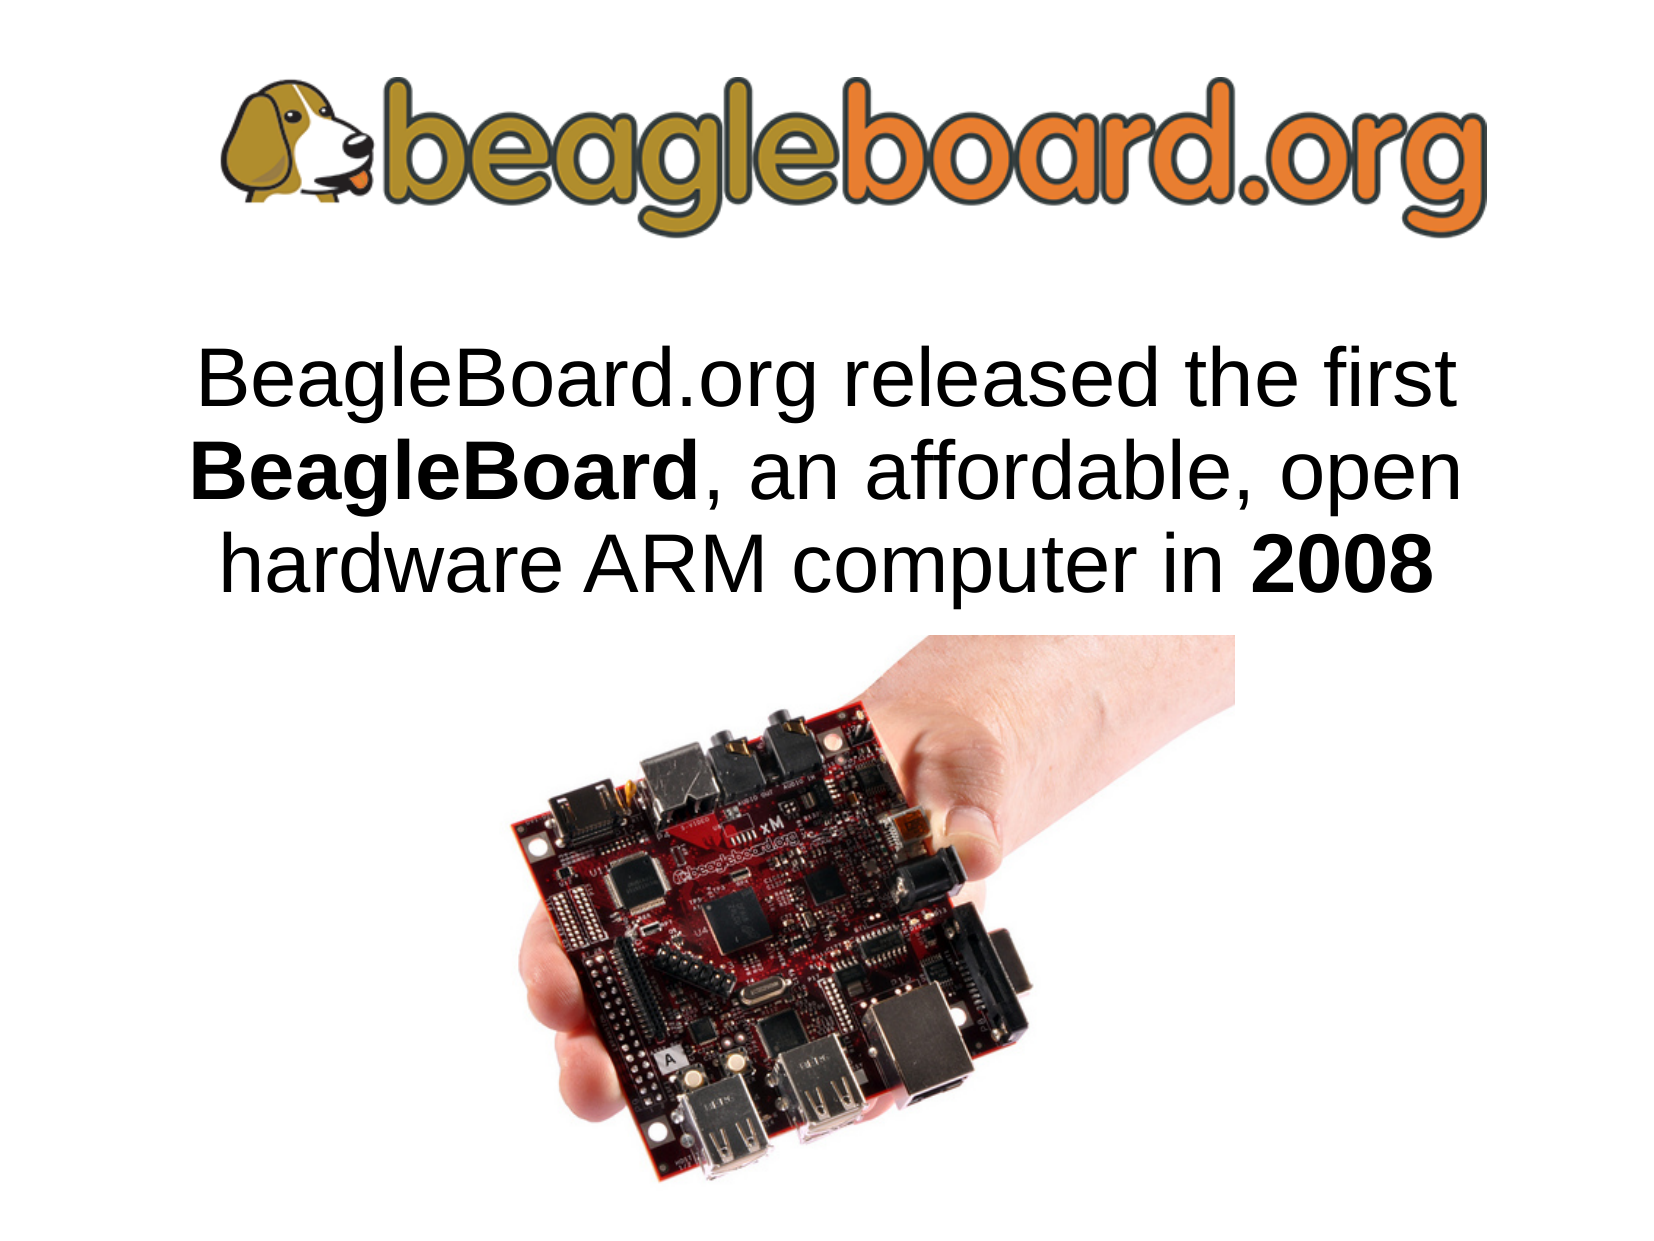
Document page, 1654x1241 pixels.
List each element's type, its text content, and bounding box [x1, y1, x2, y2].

list BeagleBoard.org released the first BeagleBoard, an affordable, open hardware ARM computer in 2008 [82, 331, 1571, 1051]
picture [301, 635, 1235, 1241]
picture [216, 77, 1487, 242]
